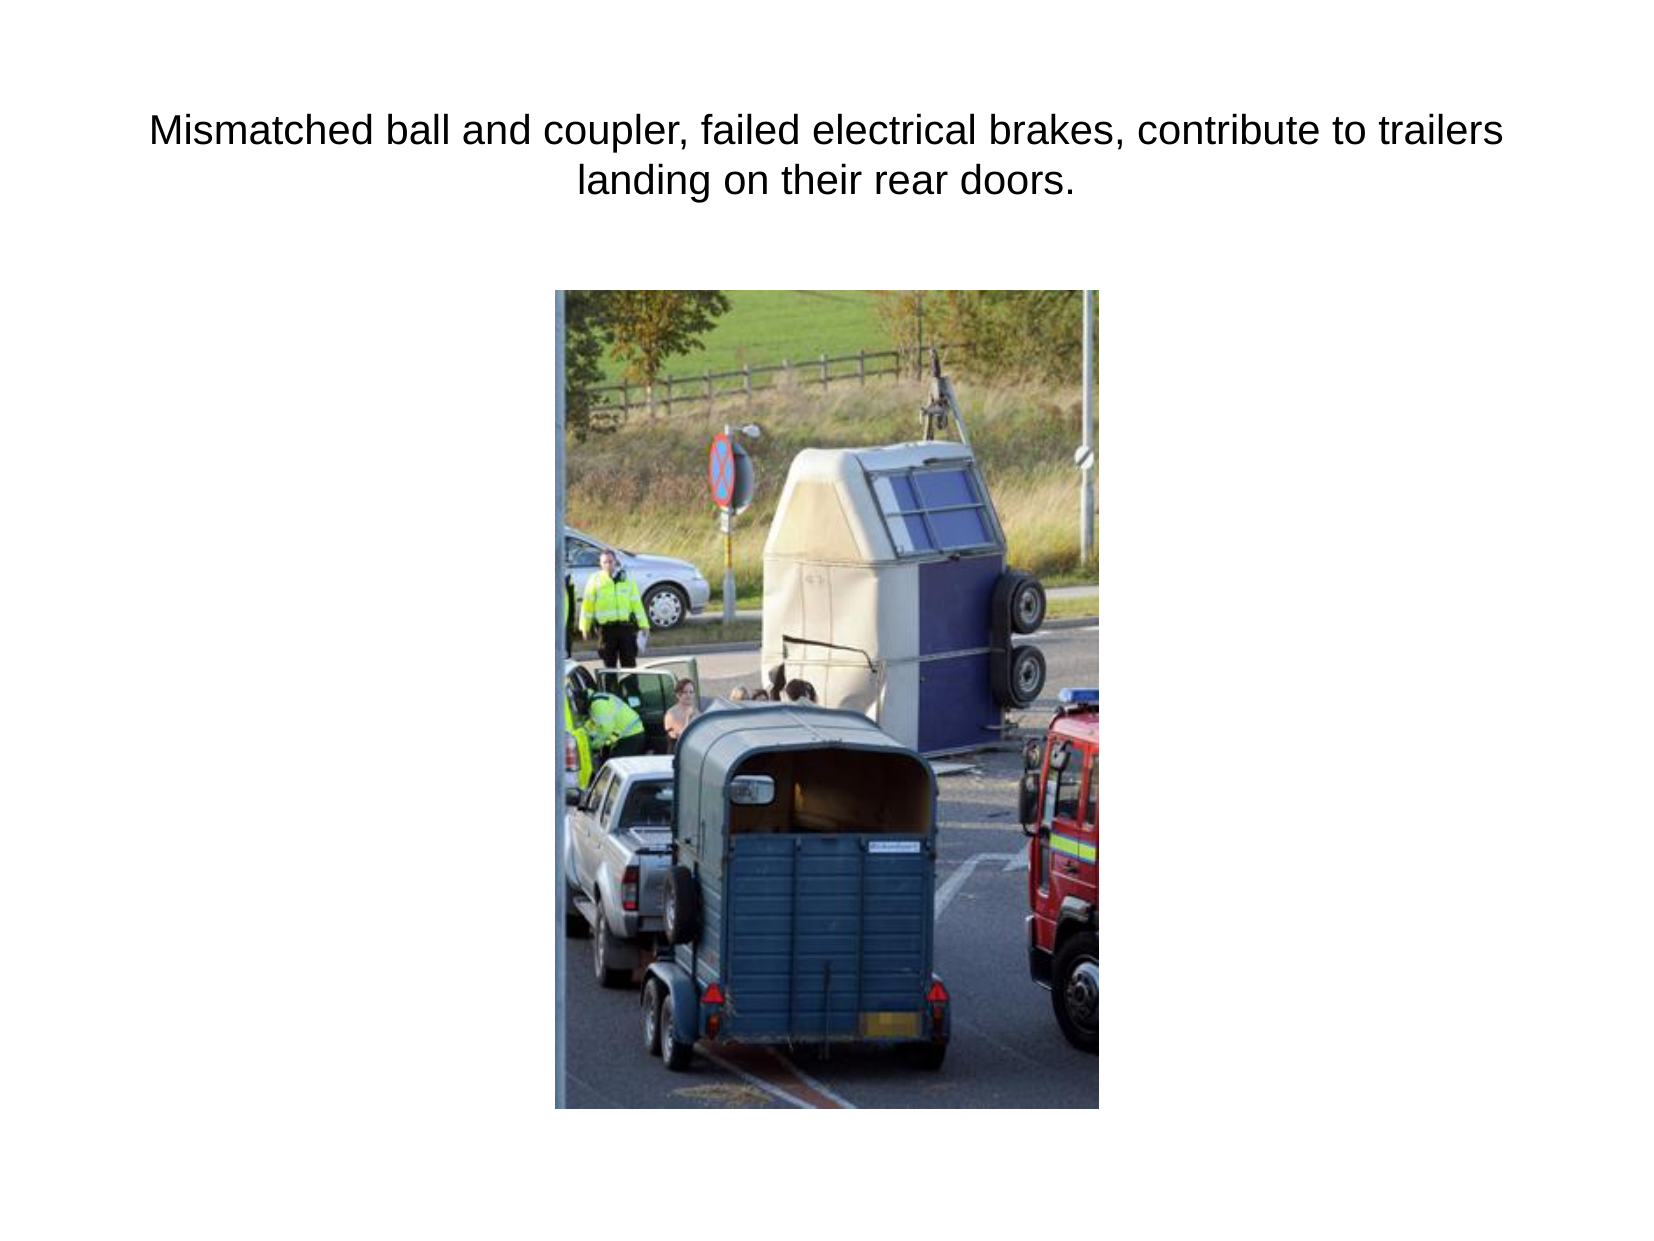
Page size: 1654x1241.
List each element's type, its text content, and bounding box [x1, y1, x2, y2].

picture [555, 290, 1099, 1109]
title Mismatched ball and coupler, failed electrical brakes, contribute to trailers landing on their rear doors. [82, 49, 1571, 257]
